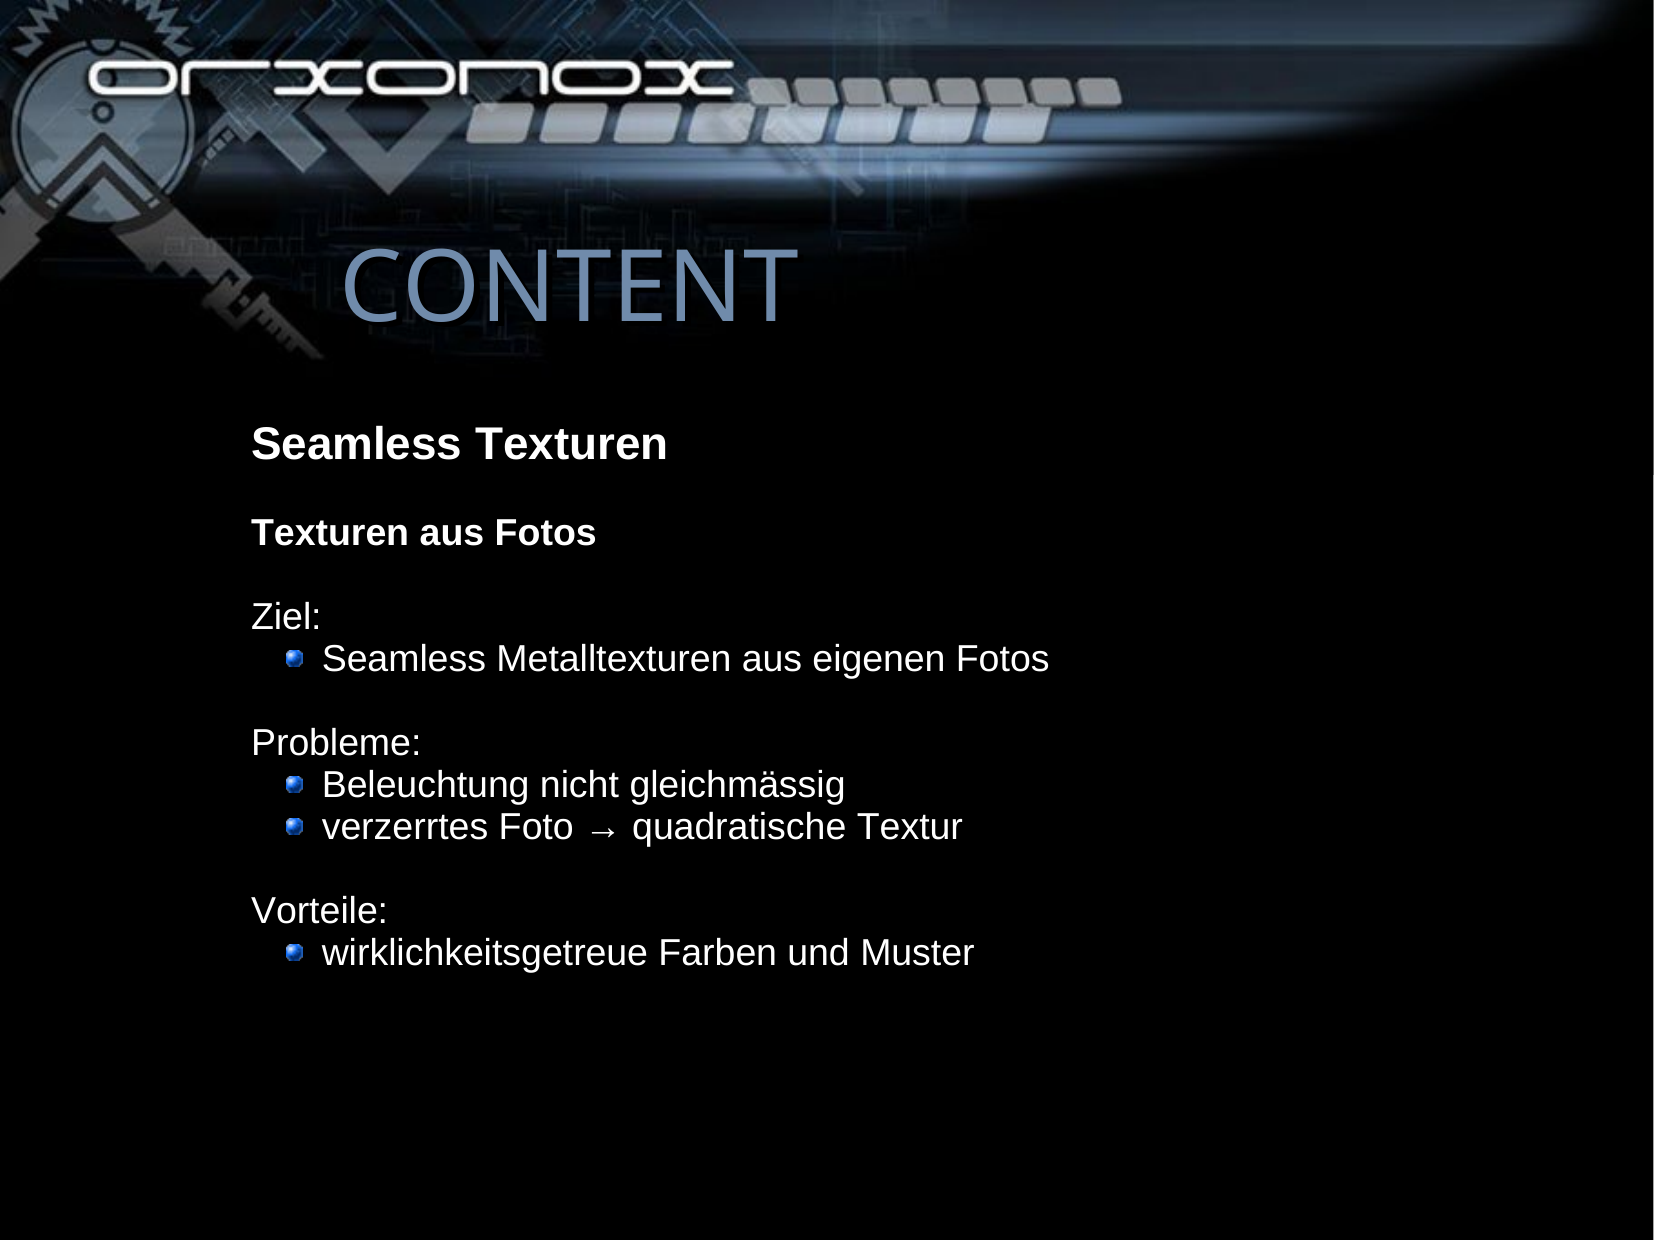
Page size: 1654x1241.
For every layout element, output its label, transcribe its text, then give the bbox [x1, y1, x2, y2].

text_box Seamless Texturen Texturen aus Fotos Ziel: Seamless Metalltexturen aus eigenen Fotos Probleme: Beleuchtung nicht gleichmässig verzerrtes Foto → quadratische Textur Vorteile: wirklichkeitsgetreue Farben und Muster [236, 410, 1506, 981]
text_box CONTENT [324, 206, 1300, 262]
picture [0, 0, 1654, 475]
